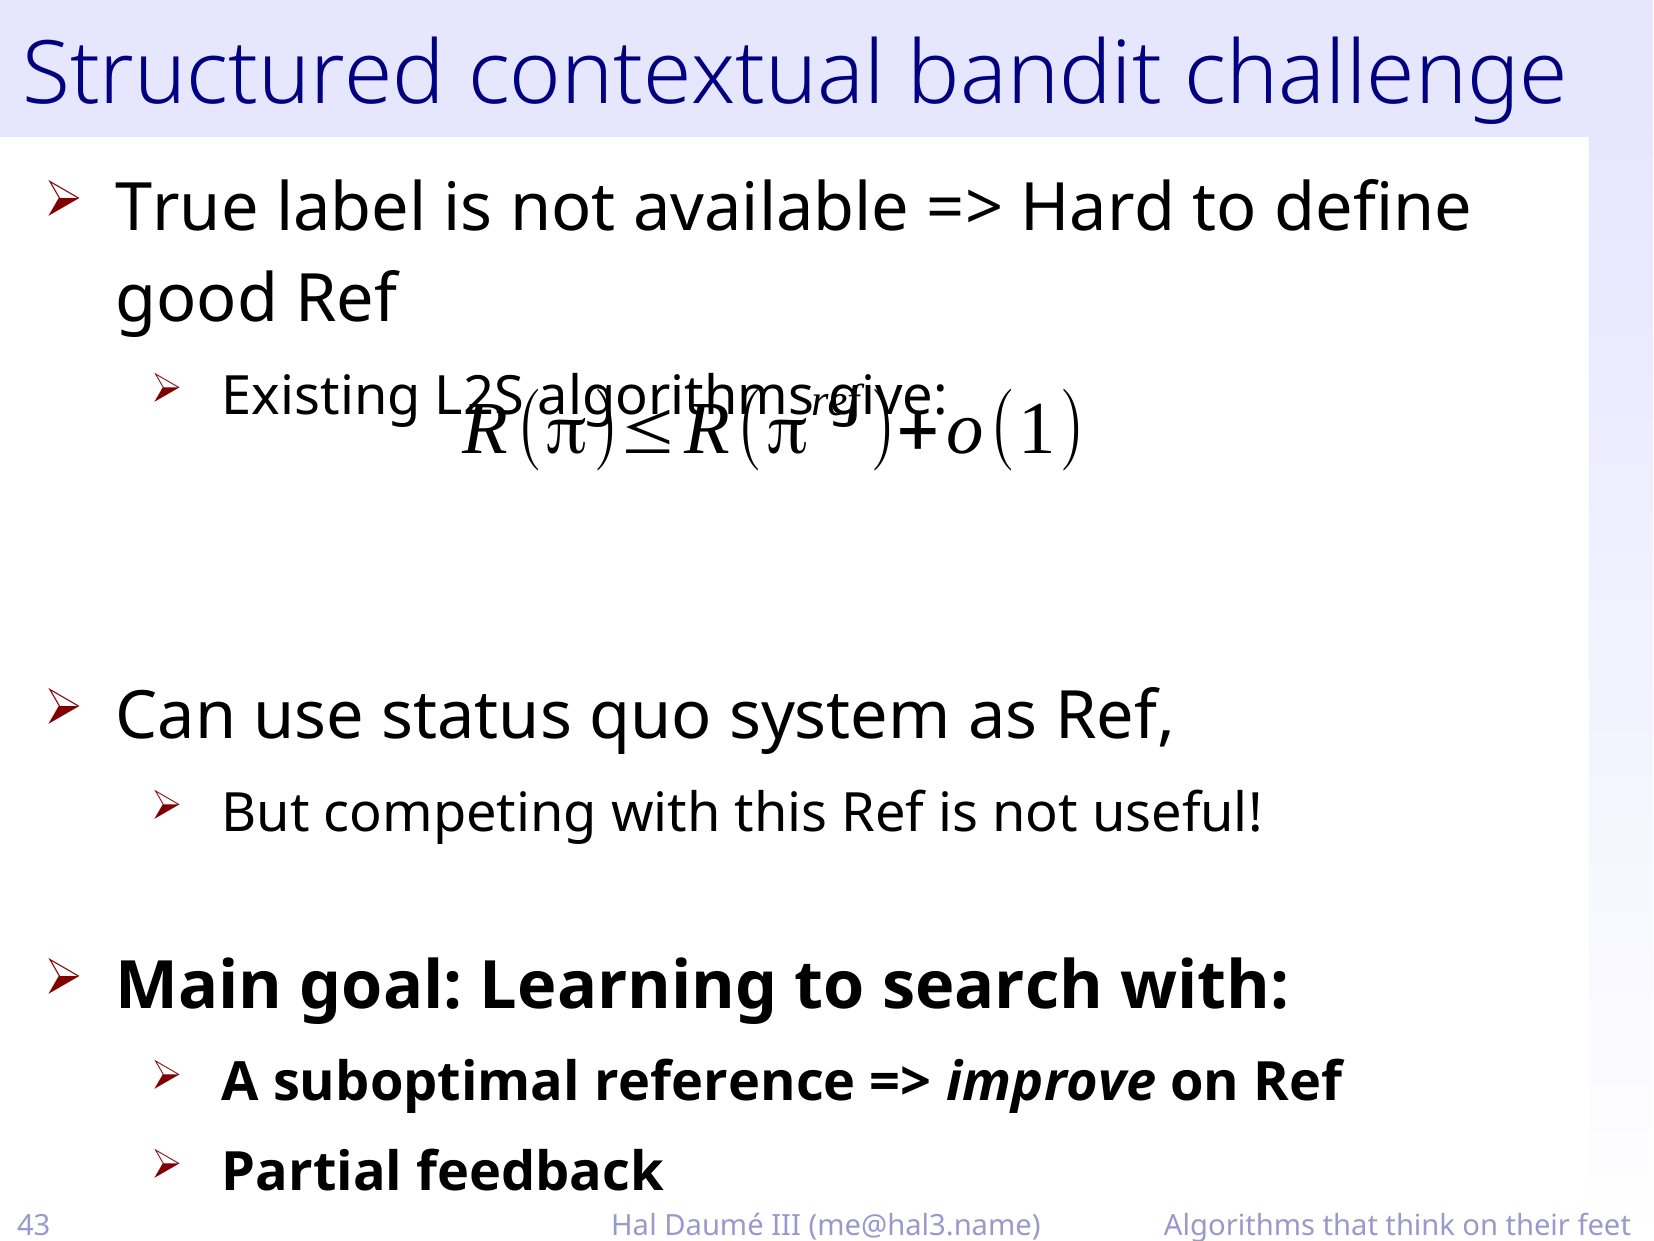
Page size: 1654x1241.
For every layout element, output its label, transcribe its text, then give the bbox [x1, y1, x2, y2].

title Structured contextual bandit challenge [22, 8, 1639, 131]
list True label is not available => Hard to define good Ref Existing L2S algorithms give: Can use status quo system as Ref, But competing with this Ref is not useful! Main goal: Learning to search with: A suboptimal reference => improve on Ref Partial feedback [32, 159, 1575, 985]
chart [453, 375, 1092, 474]
